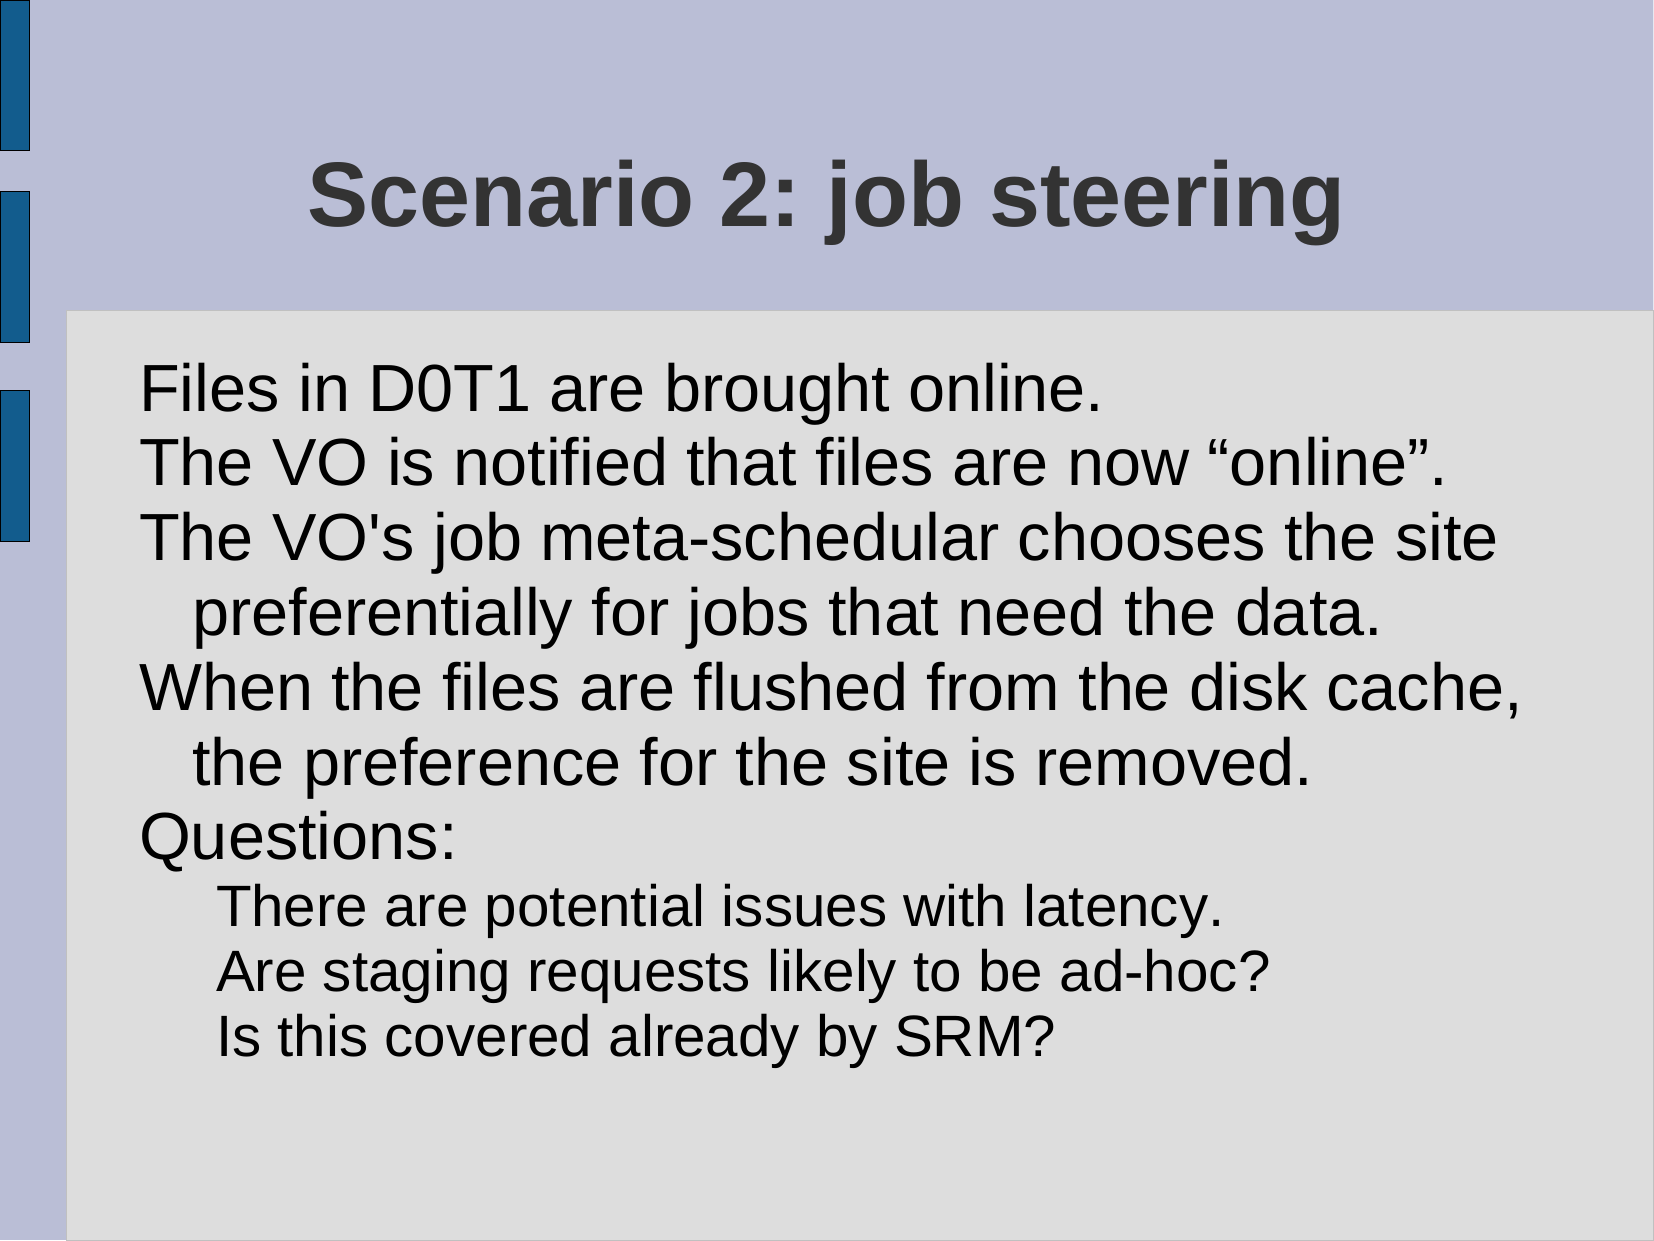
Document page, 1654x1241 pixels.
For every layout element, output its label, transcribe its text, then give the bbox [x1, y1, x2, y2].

title Scenario 2: job steering [121, 91, 1534, 299]
list Files in D0T1 are brought online. The VO is notified that files are now “online”. The VO's job meta-schedular chooses the site preferentially for jobs that need the data. When the files are flushed from the disk cache, the preference for the site is removed. Questions: There are potential issues with latency. Are staging requests likely to be ad-hoc? Is this covered already by SRM? [121, 350, 1534, 1144]
